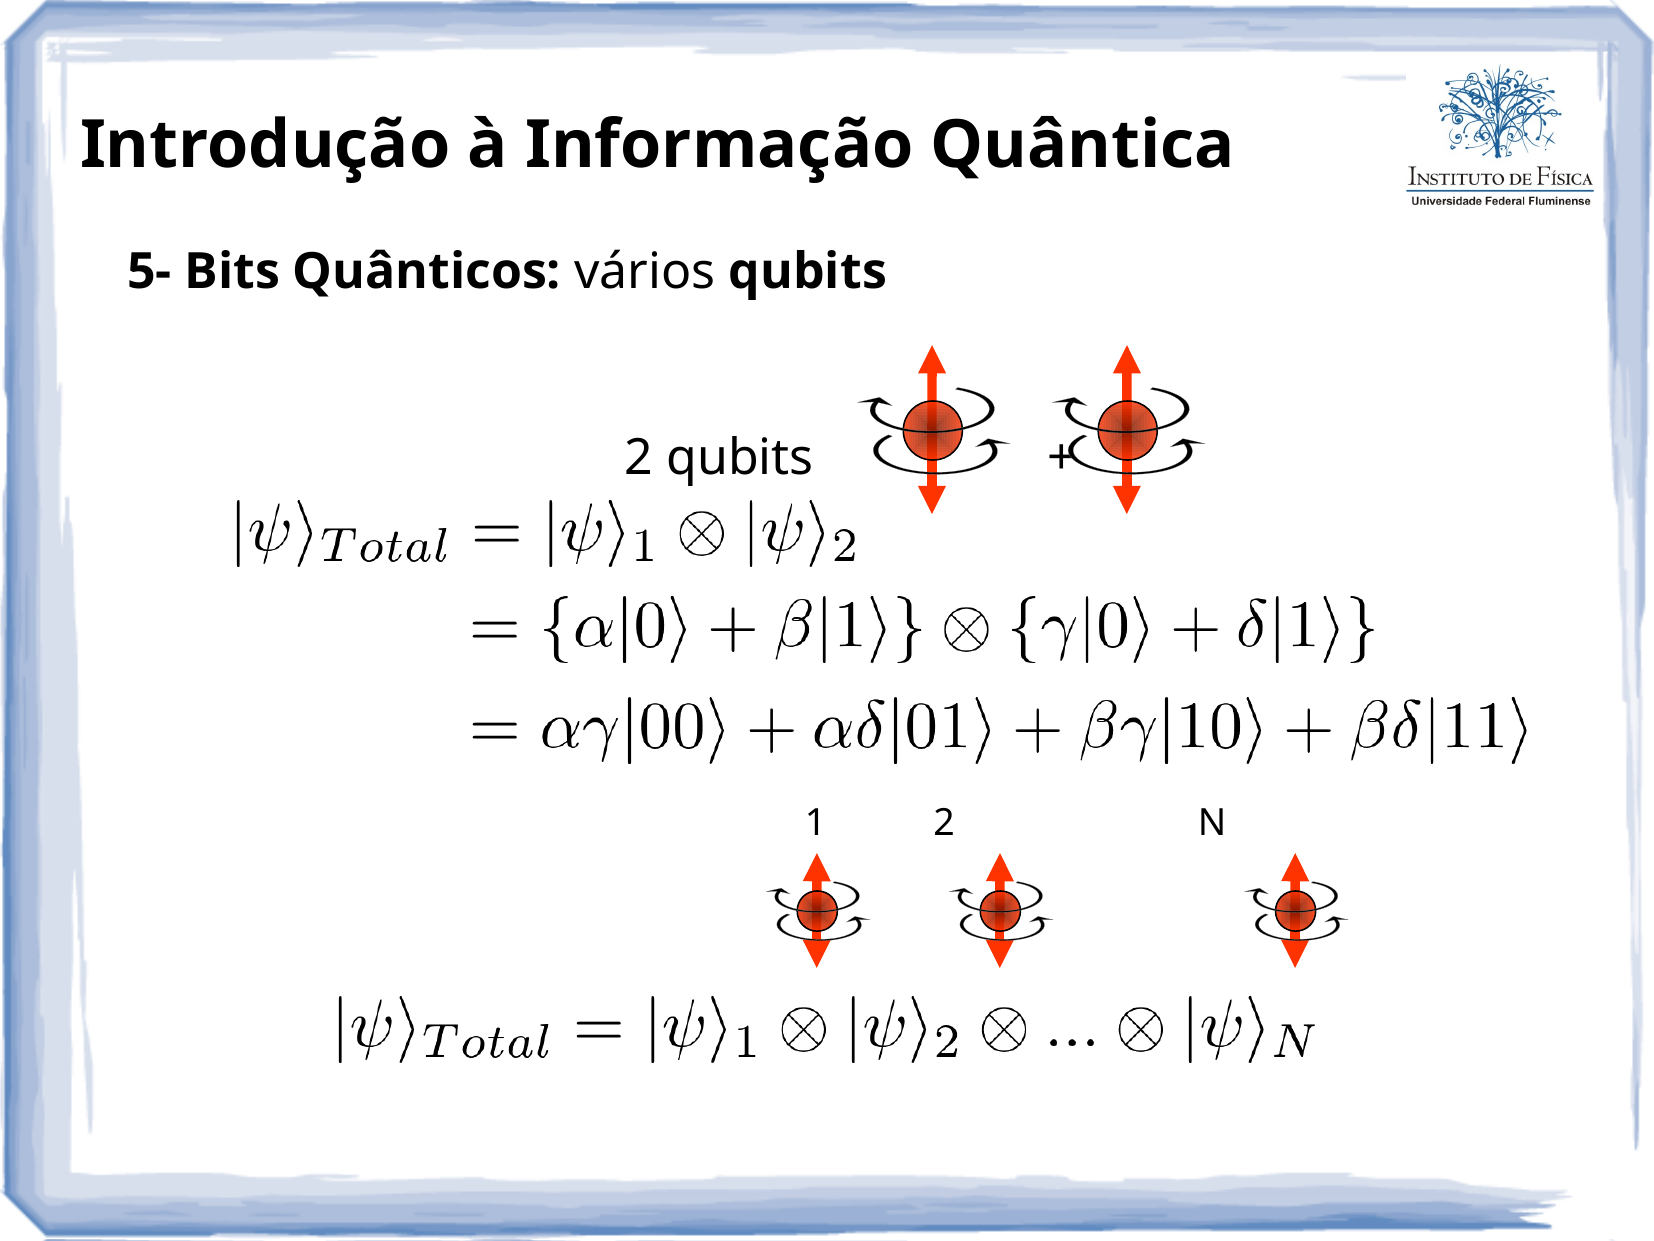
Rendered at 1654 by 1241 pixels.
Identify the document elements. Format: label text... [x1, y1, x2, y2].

text_box 1 2 N [790, 787, 1336, 853]
text_box Introdução à Informação Quântica [65, 88, 1261, 180]
picture [0, 0, 1654, 1241]
text_box 5- Bits Quânticos: vários qubits 2 qubits + N qubits + + … + [112, 227, 1589, 1223]
